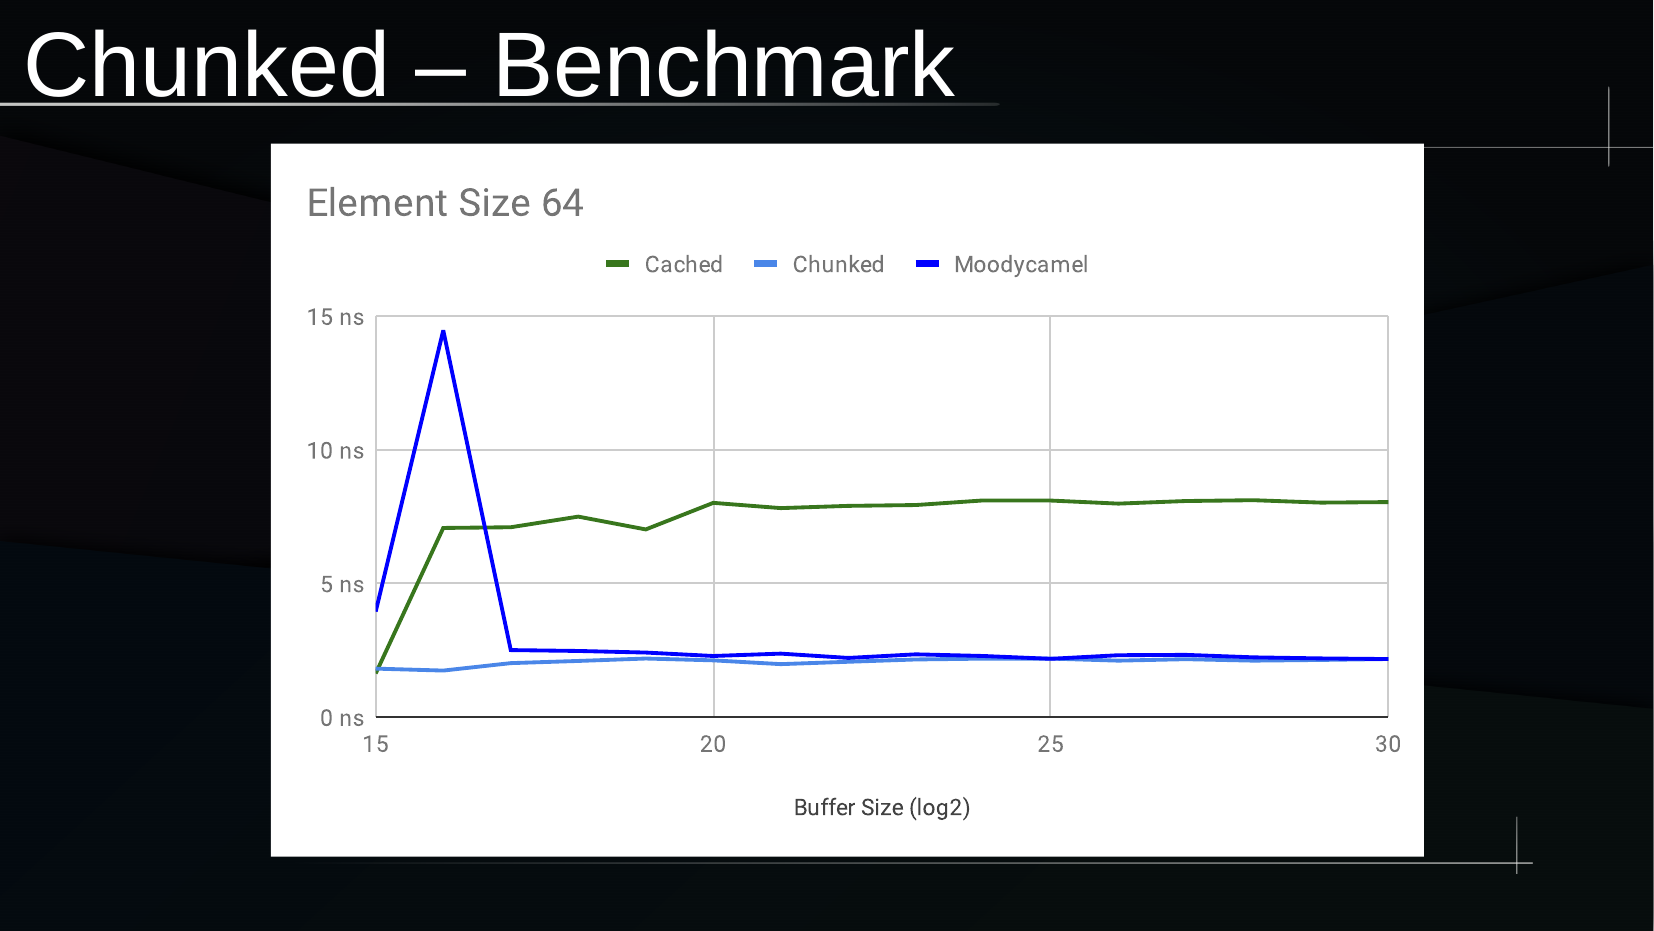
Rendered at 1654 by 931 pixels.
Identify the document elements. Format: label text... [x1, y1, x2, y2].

picture [0, 0, 1654, 931]
title Chunked – Benchmark [23, 11, 1589, 119]
